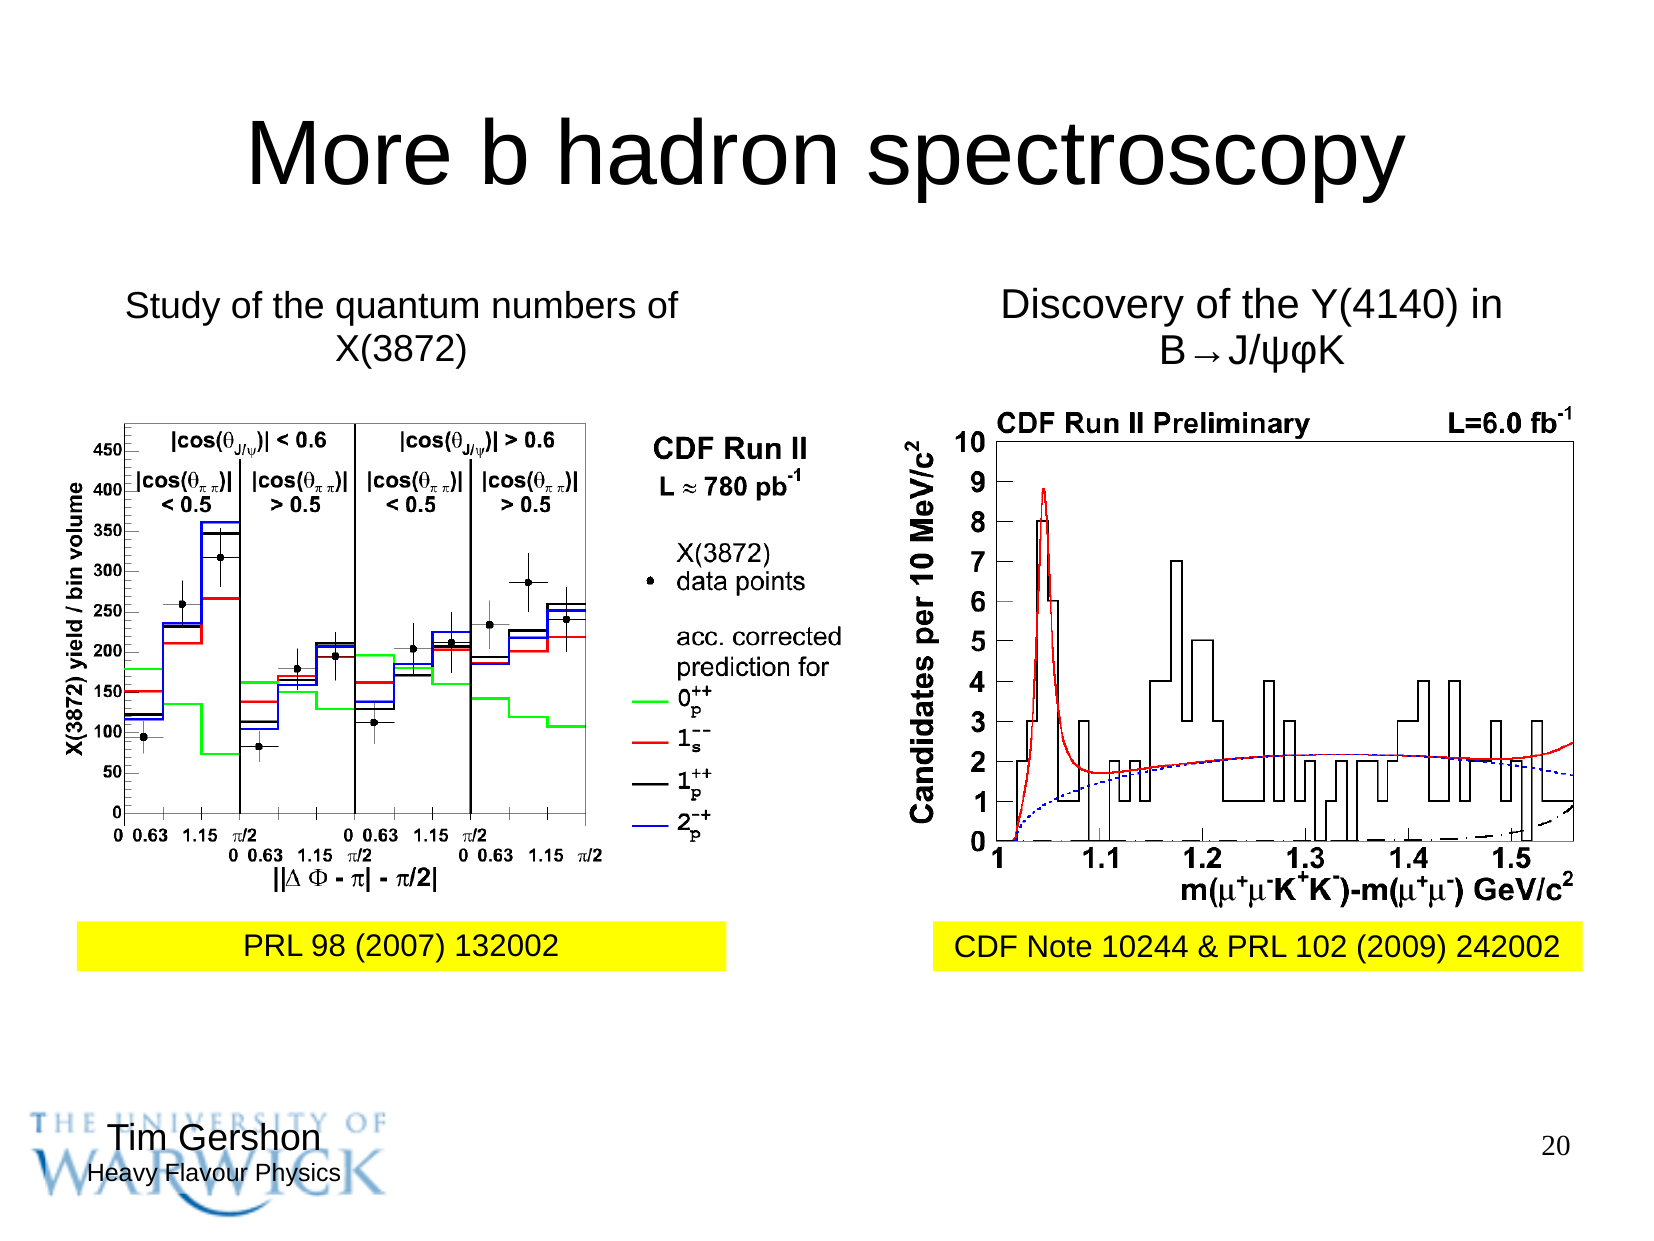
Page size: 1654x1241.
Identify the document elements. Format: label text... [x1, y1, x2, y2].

text_box Discovery of the Y(4140) in B→J/ψφK [927, 273, 1577, 381]
text_box Study of the quantum numbers of X(3872) [76, 277, 727, 377]
text_box Tim Gershon Heavy Flavour Physics [45, 1108, 383, 1194]
text_box CDF Note 10244 & PRL 102 (2009) 242002 [933, 921, 1583, 971]
text_box PRL 98 (2007) 132002 [76, 921, 727, 971]
picture [888, 400, 1609, 918]
picture [19, 1106, 406, 1232]
picture [64, 419, 848, 894]
title More b hadron spectroscopy [82, 49, 1571, 257]
